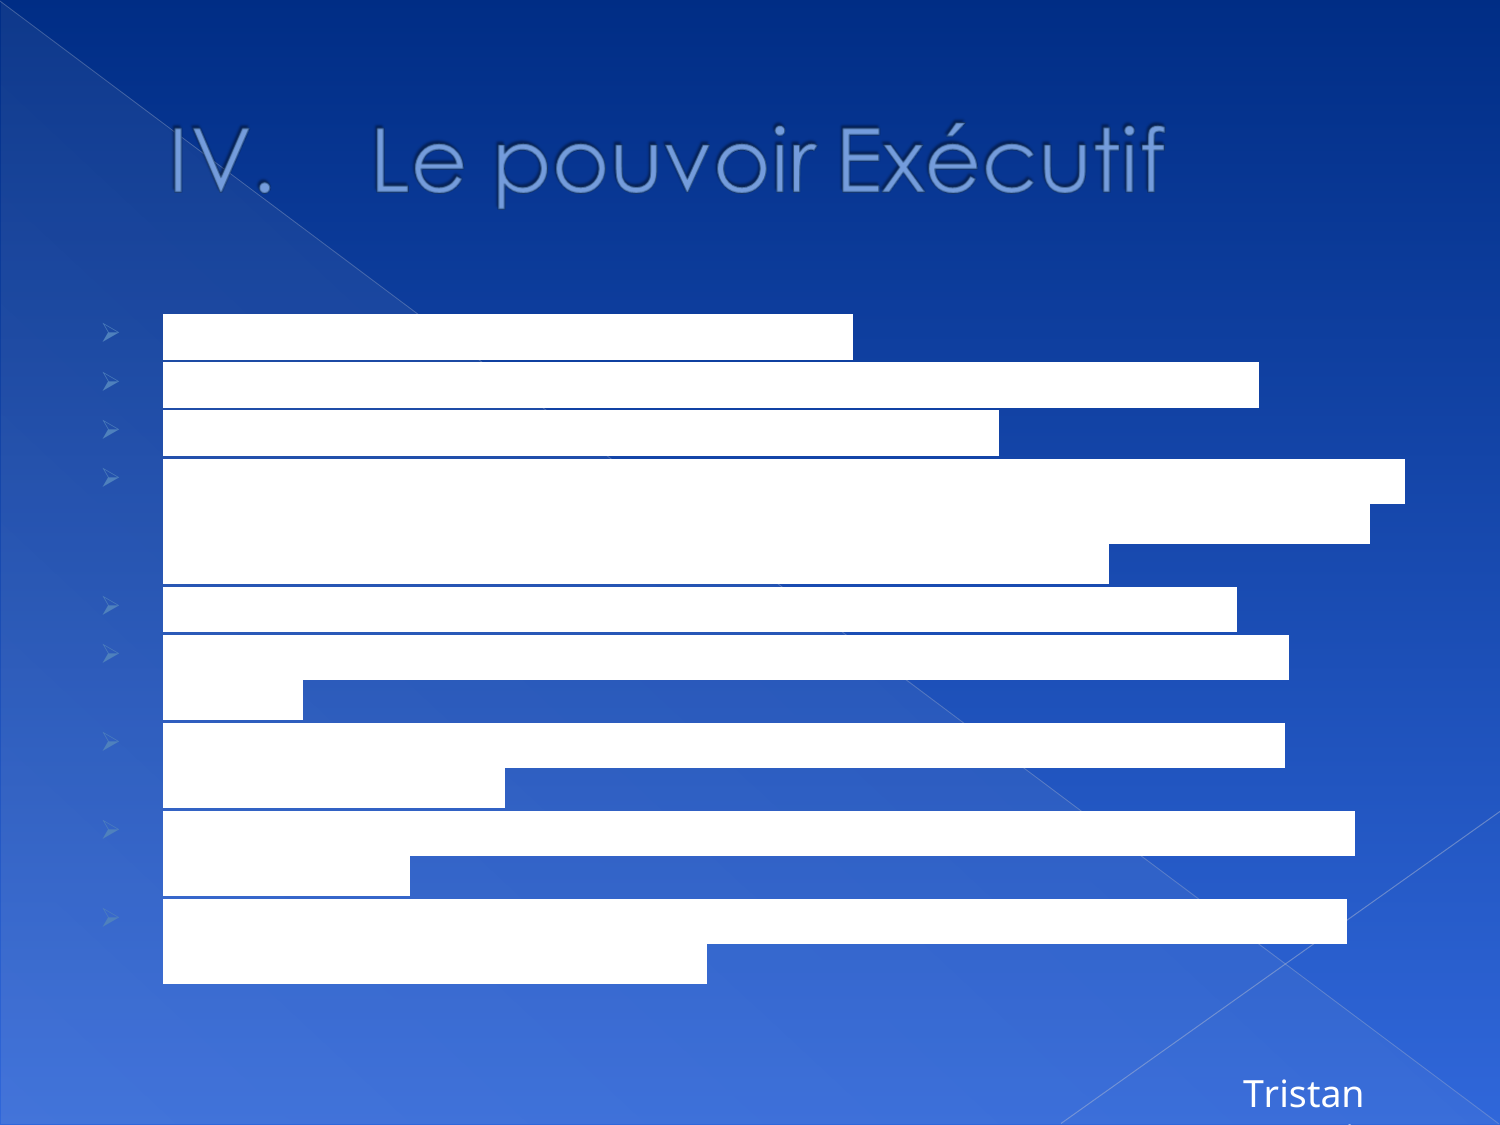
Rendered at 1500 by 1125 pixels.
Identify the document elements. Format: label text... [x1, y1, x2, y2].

text_box Tristan Romain [1228, 1063, 1500, 1125]
picture [73, 42, 1427, 274]
list Le pouvoir exécutif est l’un des trois pouvoir. Dans un régime parlementaire il est bicéphale ( mode d’organisation ). Il est composé: Du chef de l’Etat et du gouvernement. Rôles: dirige la force publique, représente l’Etat auprès des juridictions, dirige la force militaire, l’administration aux services publics, la diplomatie, négocie les traités, nommes les fonctionnaires et édictes les règlements. Essentiellement chargé d’exécuter: les lois et les décisions de justice. Détermine l’ensemble de la politique car il a une influence sur le pouvoir législatif. Influence considérable car le pouvoir exécutif peux dissoudre le pouvoir législatif et vice versa. Il est l’initiative de: la plupart des lois, fixe l’ordre du jour, contrôle le vote des parlementaires. Le pouvoir judiciaire séparé des deux autres pouvoirs pour pouvoir juger de manière égale sans être influencer. [75, 308, 1426, 1102]
